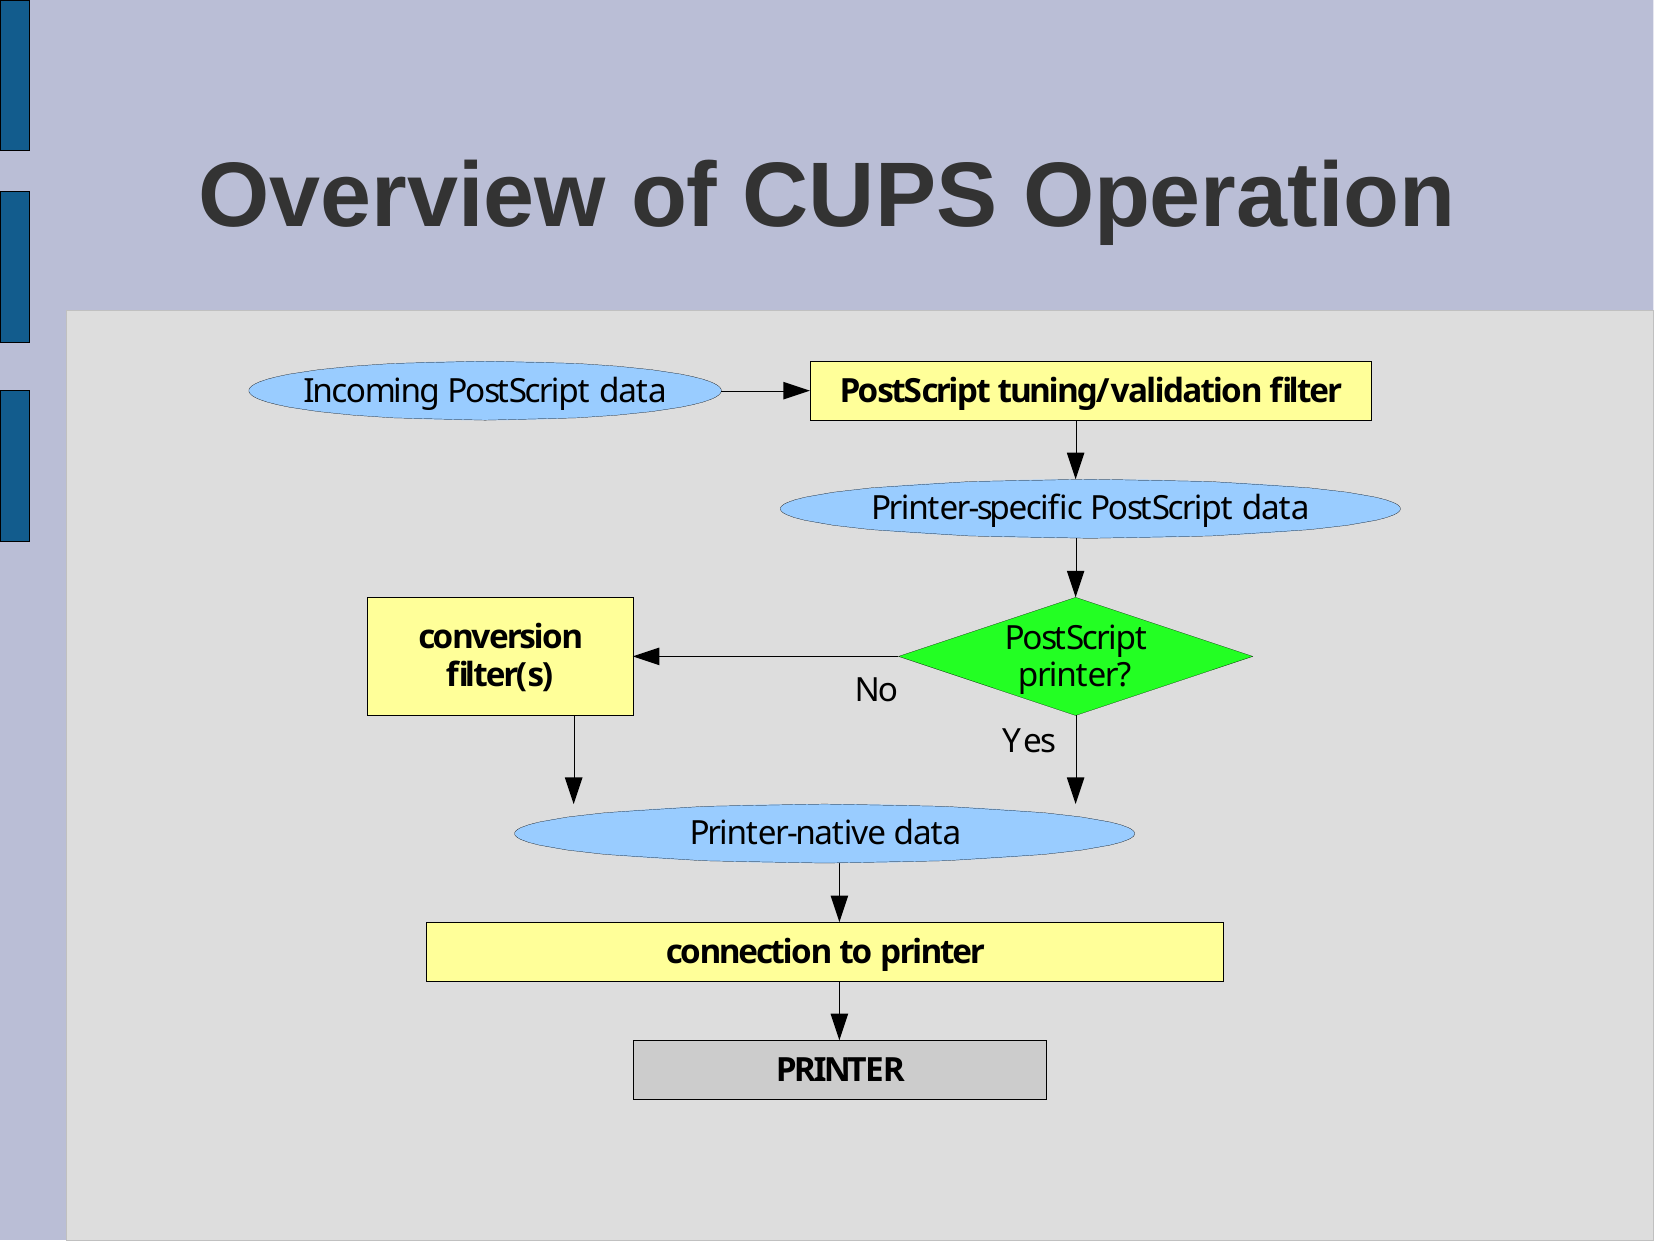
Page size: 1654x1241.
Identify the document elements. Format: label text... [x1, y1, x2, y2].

title Overview of CUPS Operation [121, 91, 1534, 299]
chart [177, 344, 1590, 1127]
